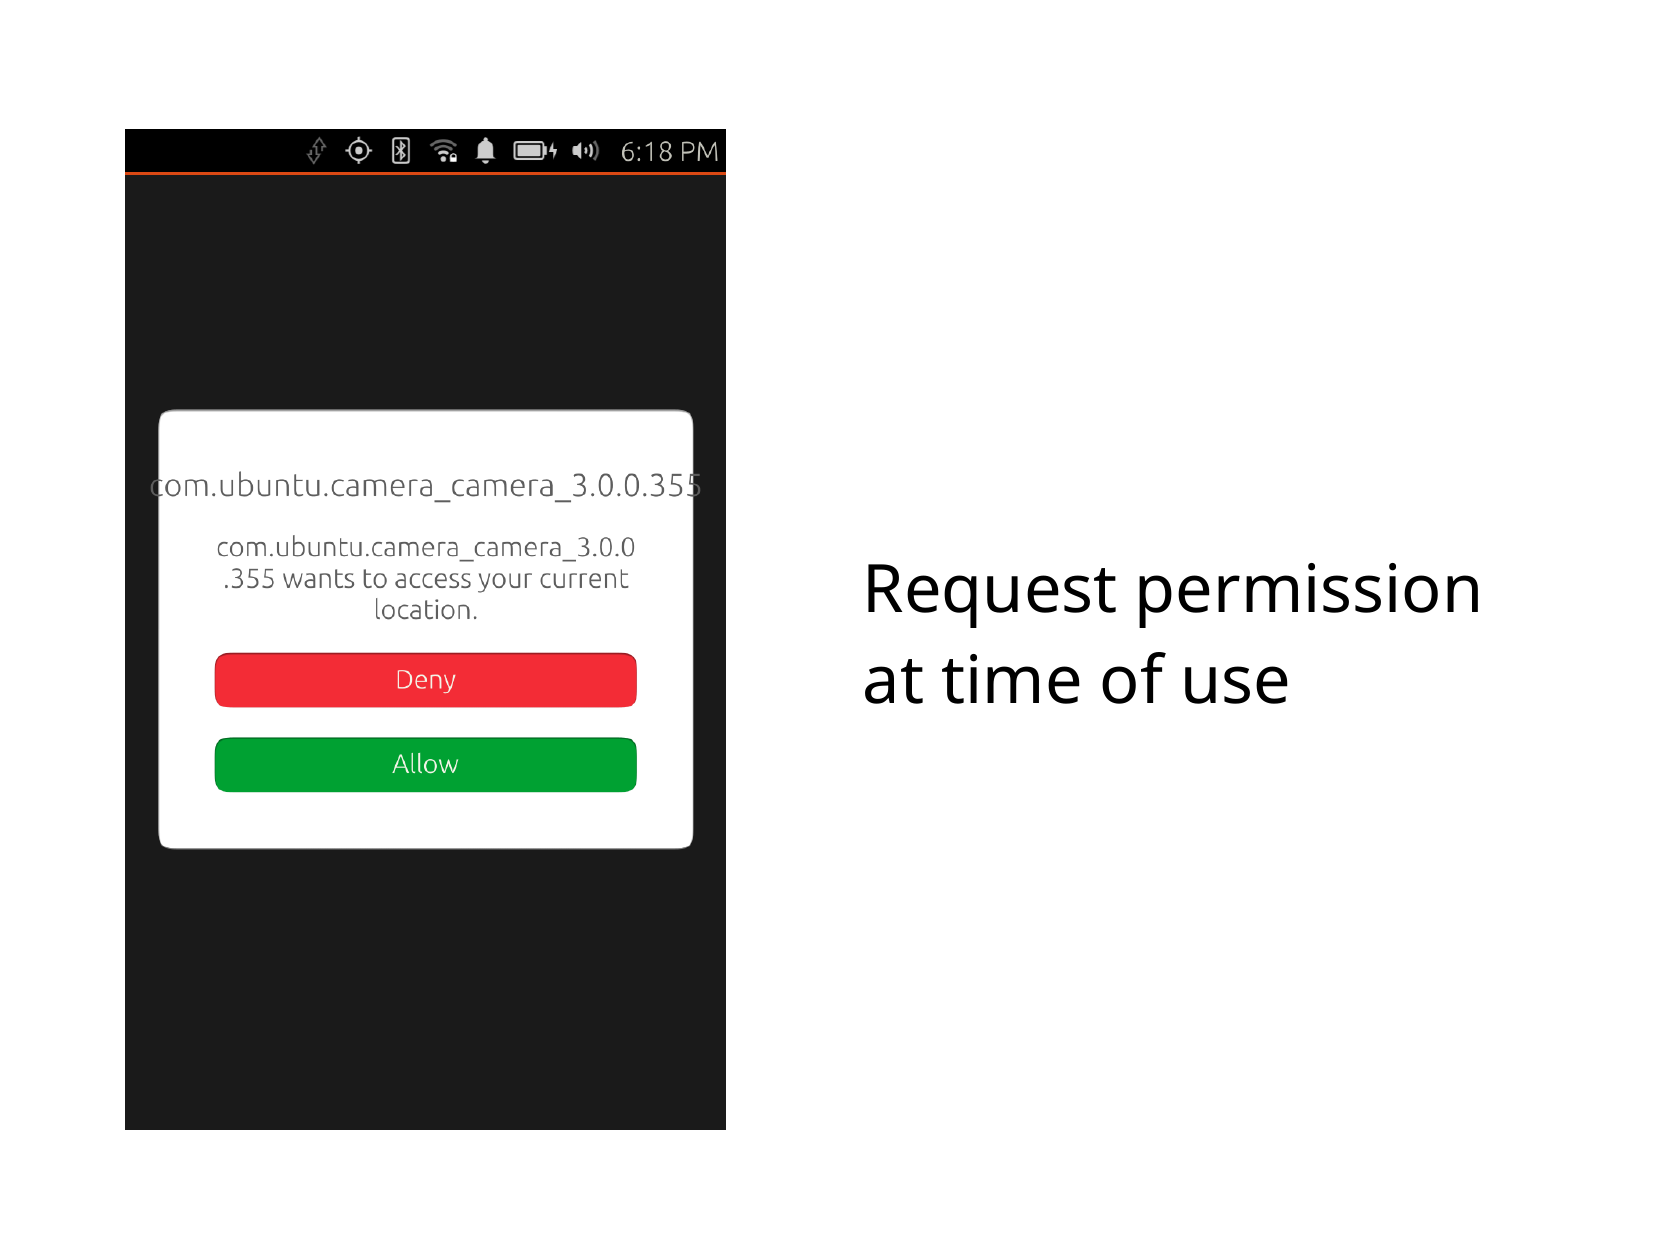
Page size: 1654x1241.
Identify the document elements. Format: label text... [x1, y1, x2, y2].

picture [125, 129, 726, 1130]
subtitle Request permission at time of use [862, 454, 1546, 811]
